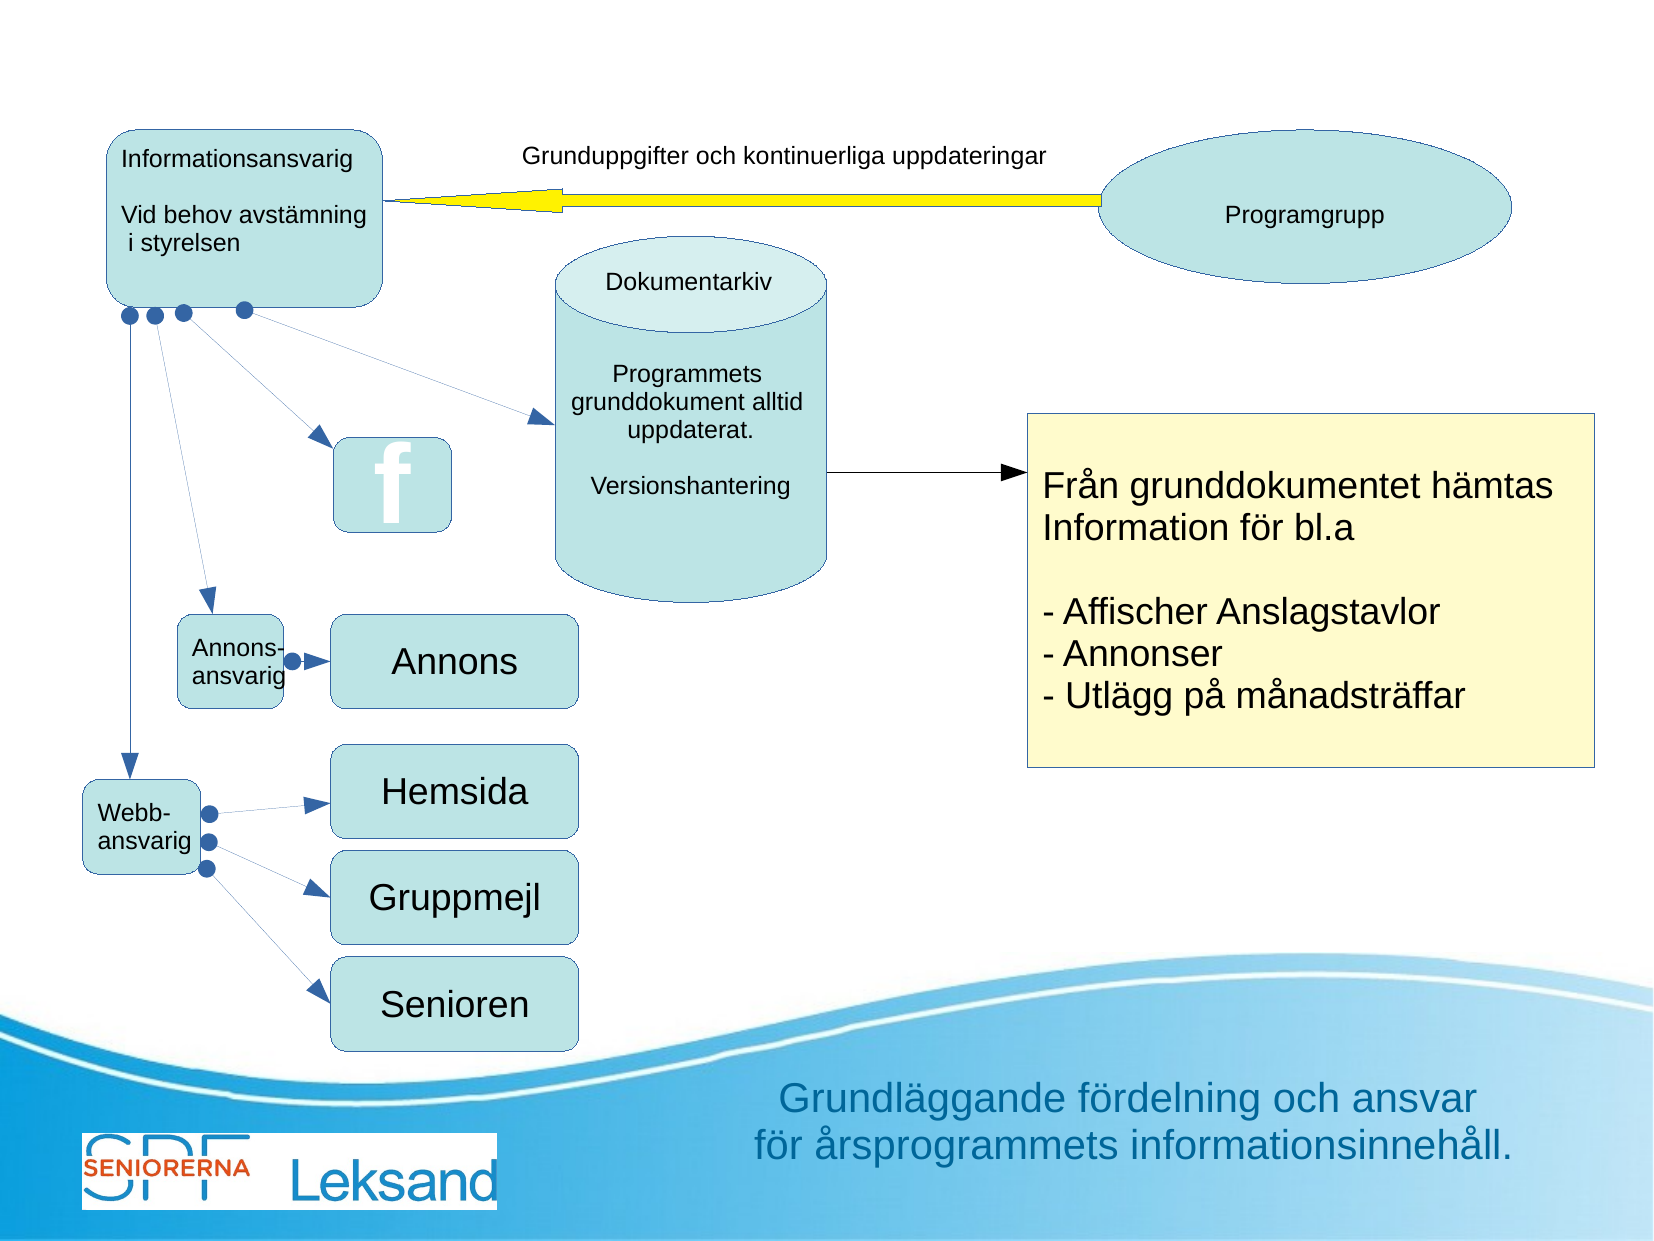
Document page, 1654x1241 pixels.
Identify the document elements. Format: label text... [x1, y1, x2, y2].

text_box [83, 863, 201, 875]
text_box [83, 779, 201, 791]
picture [0, 952, 1654, 1241]
text_box Från grunddokumentet hämtas Information för bl.a - Affischer Anslagstavlor - Annonser - Utlägg på månadsträffar [1027, 413, 1595, 768]
text_box Annons- ansvarig [177, 626, 308, 697]
text_box [1170, 265, 1440, 284]
title Grundläggande fördelning och ansvar för årsprogrammets informationsinnehåll. [637, 1074, 1630, 1168]
text_box [116, 129, 373, 137]
text_box Programmets grunddokument alltid uppdaterat. Versionshantering [555, 290, 827, 603]
text_box [383, 181, 1110, 233]
text_box Informationsansvarig Vid behov avstämning i styrelsen [106, 137, 383, 272]
text_box Webb- ansvarig [82, 791, 213, 863]
text_box Hemsida [330, 744, 579, 839]
text_box Grunduppgifter och kontinuerliga uppdateringar [507, 134, 1063, 178]
text_box Dokumentarkiv [590, 259, 792, 331]
text_box [1131, 129, 1479, 165]
text_box [106, 272, 383, 308]
text_box Annons [330, 614, 579, 709]
text_box [177, 614, 284, 626]
text_box f [333, 437, 452, 533]
text_box [177, 697, 283, 709]
text_box [1501, 182, 1512, 232]
text_box Gruppmejl [330, 850, 579, 945]
text_box Senioren [330, 956, 579, 1052]
text_box Programgrupp [1110, 165, 1501, 265]
